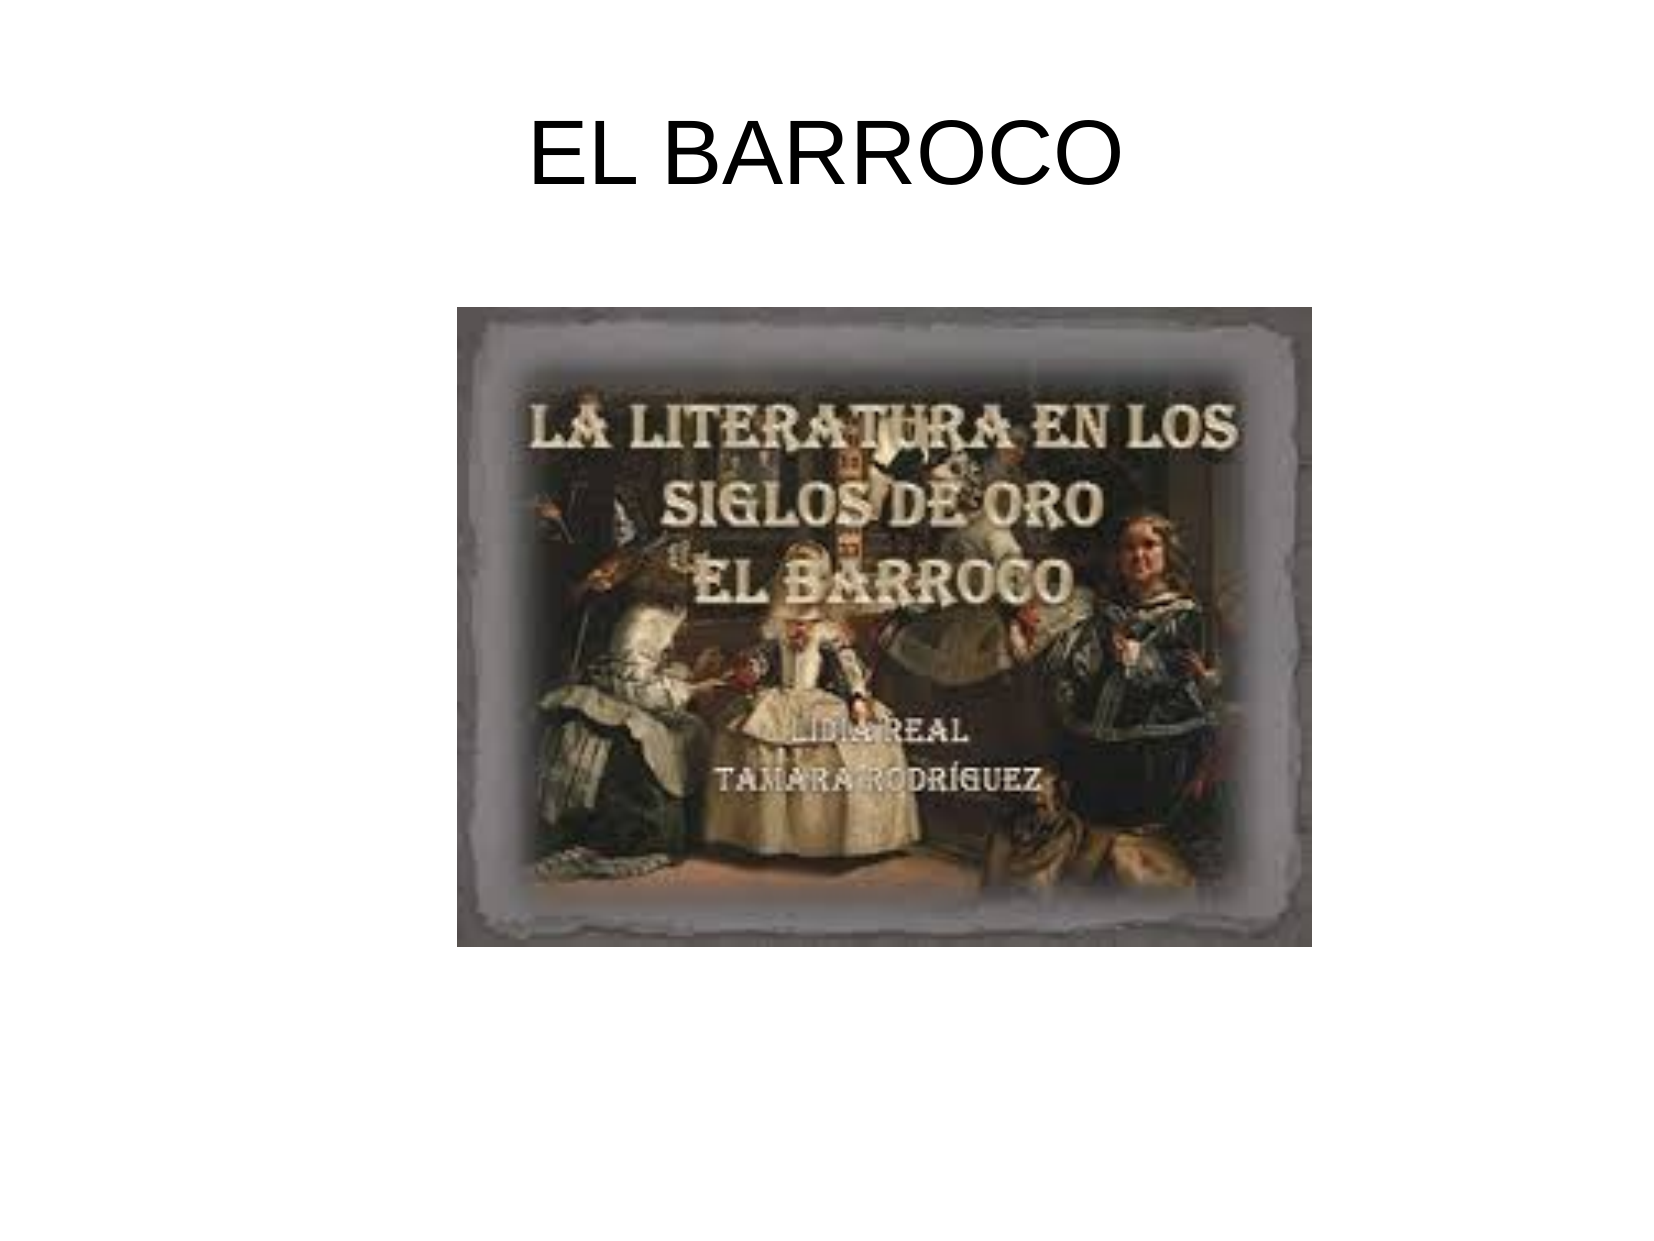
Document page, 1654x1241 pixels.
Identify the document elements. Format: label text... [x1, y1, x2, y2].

title EL BARROCO [82, 49, 1571, 257]
picture [457, 307, 1312, 947]
